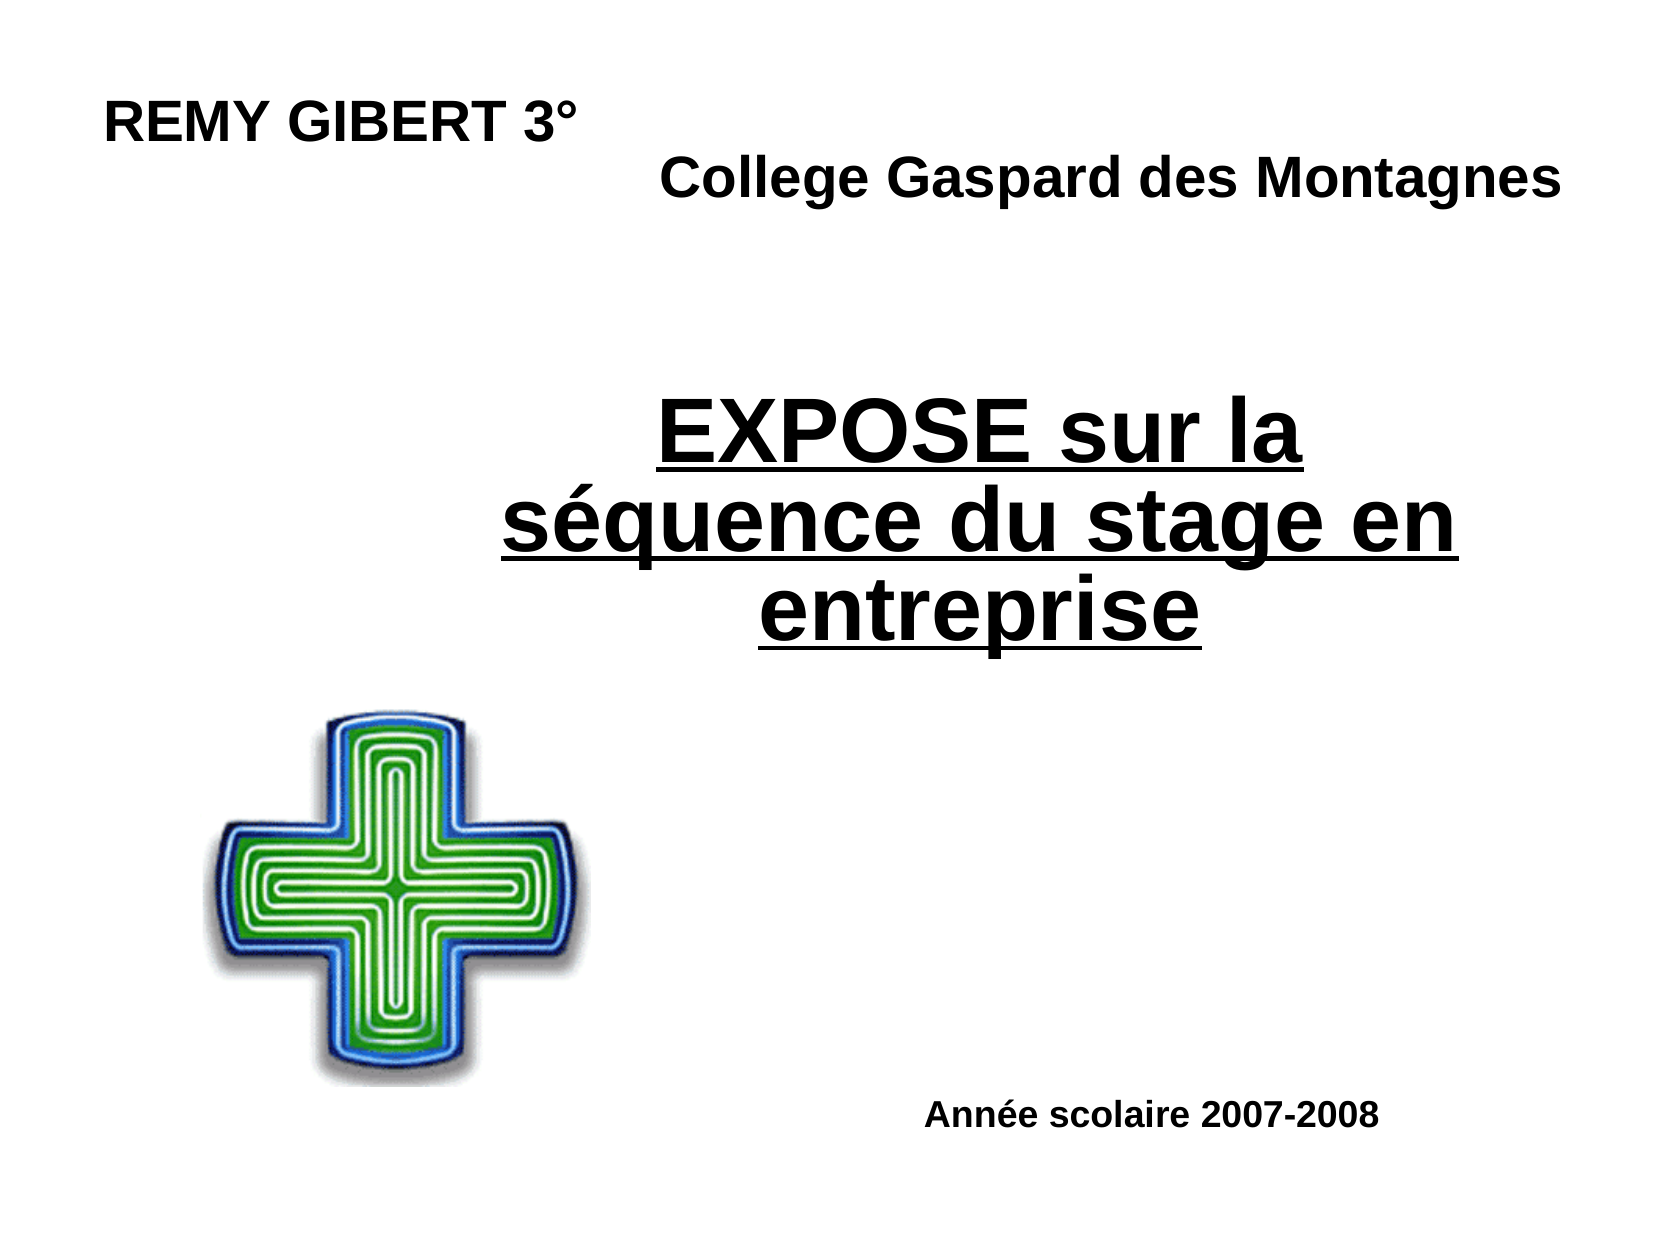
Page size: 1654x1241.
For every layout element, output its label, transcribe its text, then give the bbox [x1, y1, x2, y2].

picture [200, 708, 591, 1087]
text_box Année scolaire 2007-2008 [826, 1092, 1477, 1142]
text_box REMY GIBERT 3° College Gaspard des Montagnes [88, 88, 1595, 217]
text_box EXPOSE sur la séquence du stage en entreprise [433, 383, 1527, 666]
